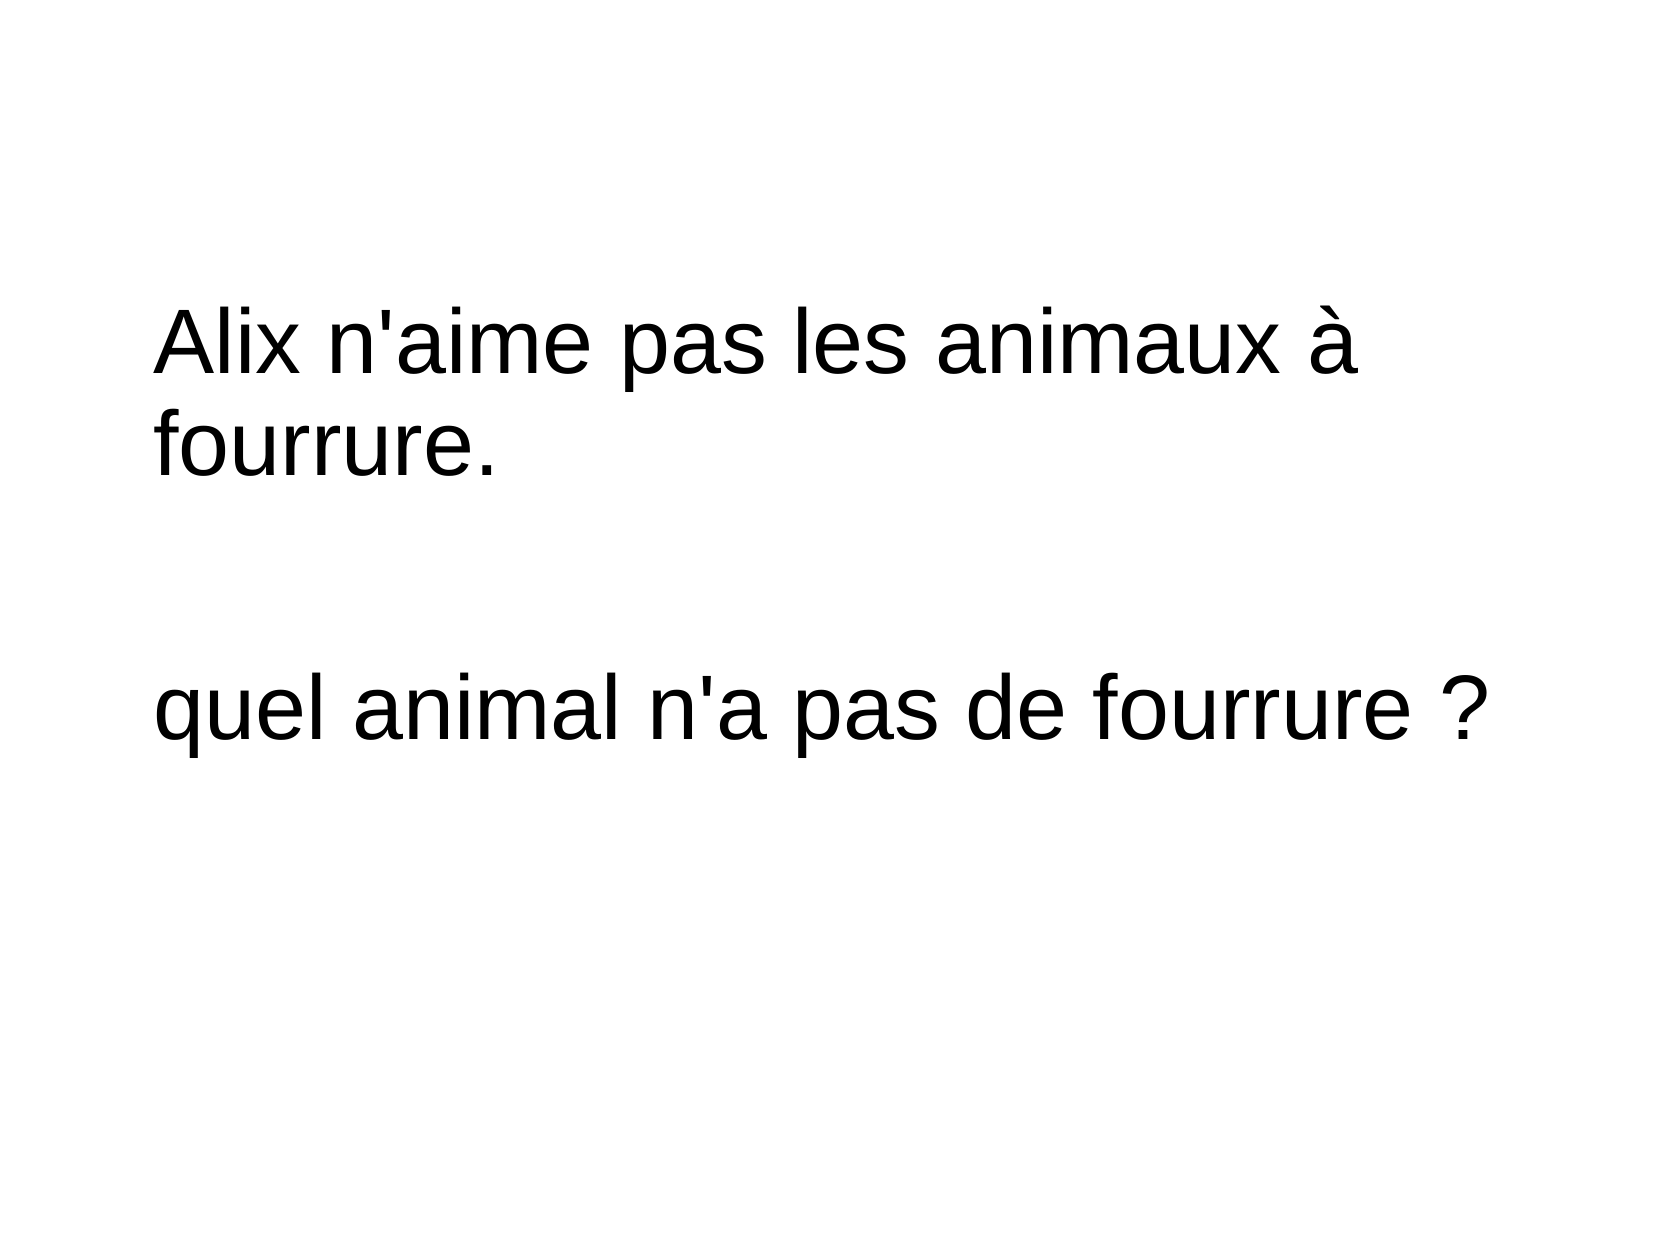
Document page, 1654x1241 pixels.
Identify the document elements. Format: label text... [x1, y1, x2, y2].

list Alix n'aime pas les animaux à fourrure. quel animal n'a pas de fourrure ? [82, 290, 1571, 1109]
